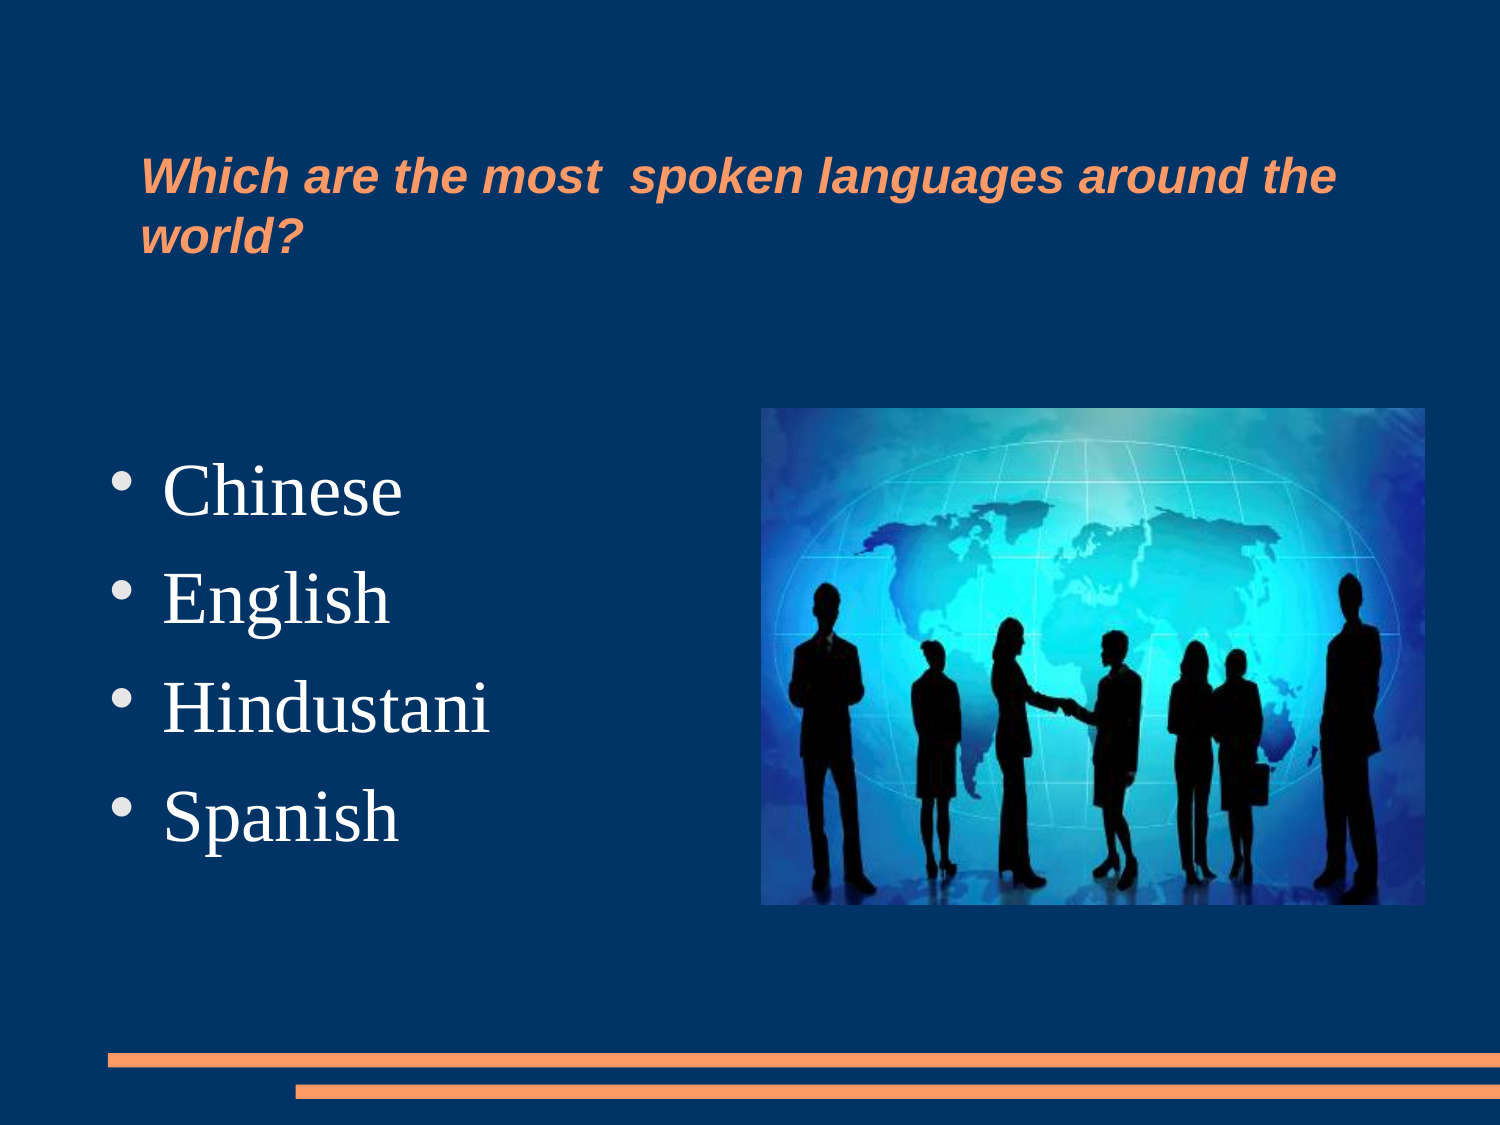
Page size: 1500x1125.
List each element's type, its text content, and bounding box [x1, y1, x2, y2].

list Chinese English Hindustani Spanish [76, 432, 740, 1036]
title Which are the most spoken languages around the world? [53, 45, 1426, 362]
picture [761, 408, 1425, 905]
